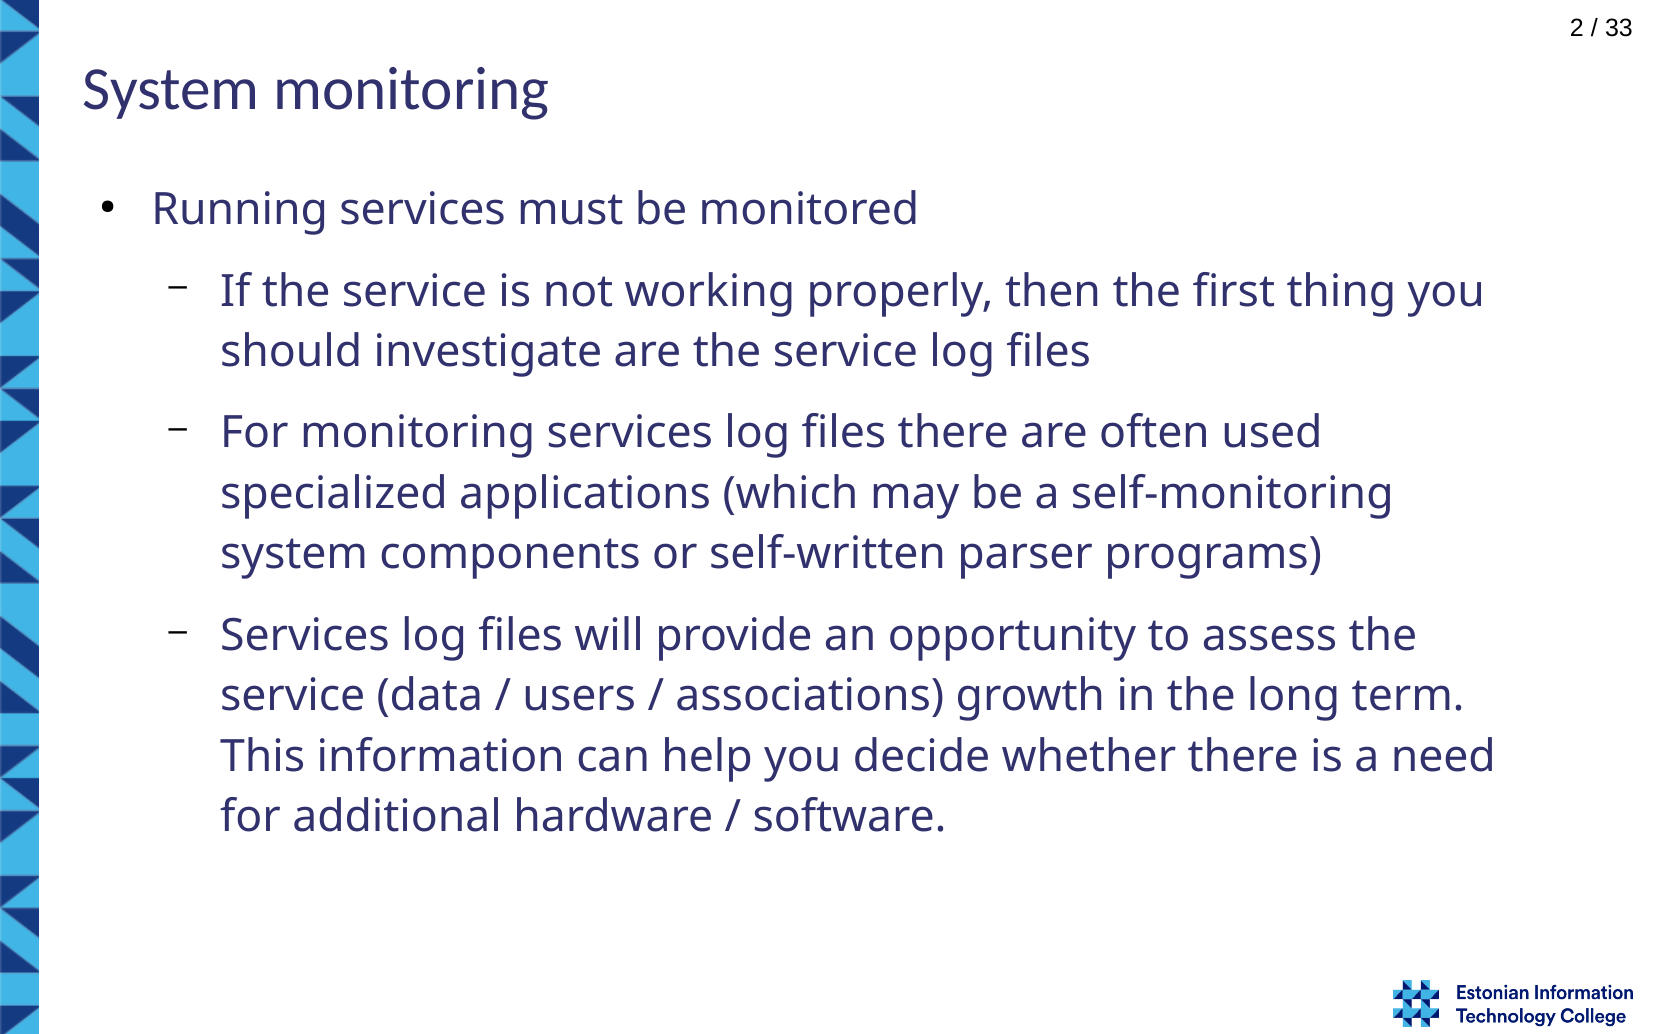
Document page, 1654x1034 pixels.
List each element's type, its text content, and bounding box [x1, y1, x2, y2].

title System monitoring [82, 41, 1571, 148]
picture [1393, 980, 1633, 1027]
list Running services must be monitored If the service is not working properly, then the first thing you should investigate are the service log files For monitoring services log files there are often used specialized applications (which may be a self-monitoring system components or self-written parser programs) Services log files will provide an opportunity to assess the service (data / users / associations) growth in the long term. This information can help you decide whether there is a need for additional hardware / software. [82, 177, 1536, 846]
